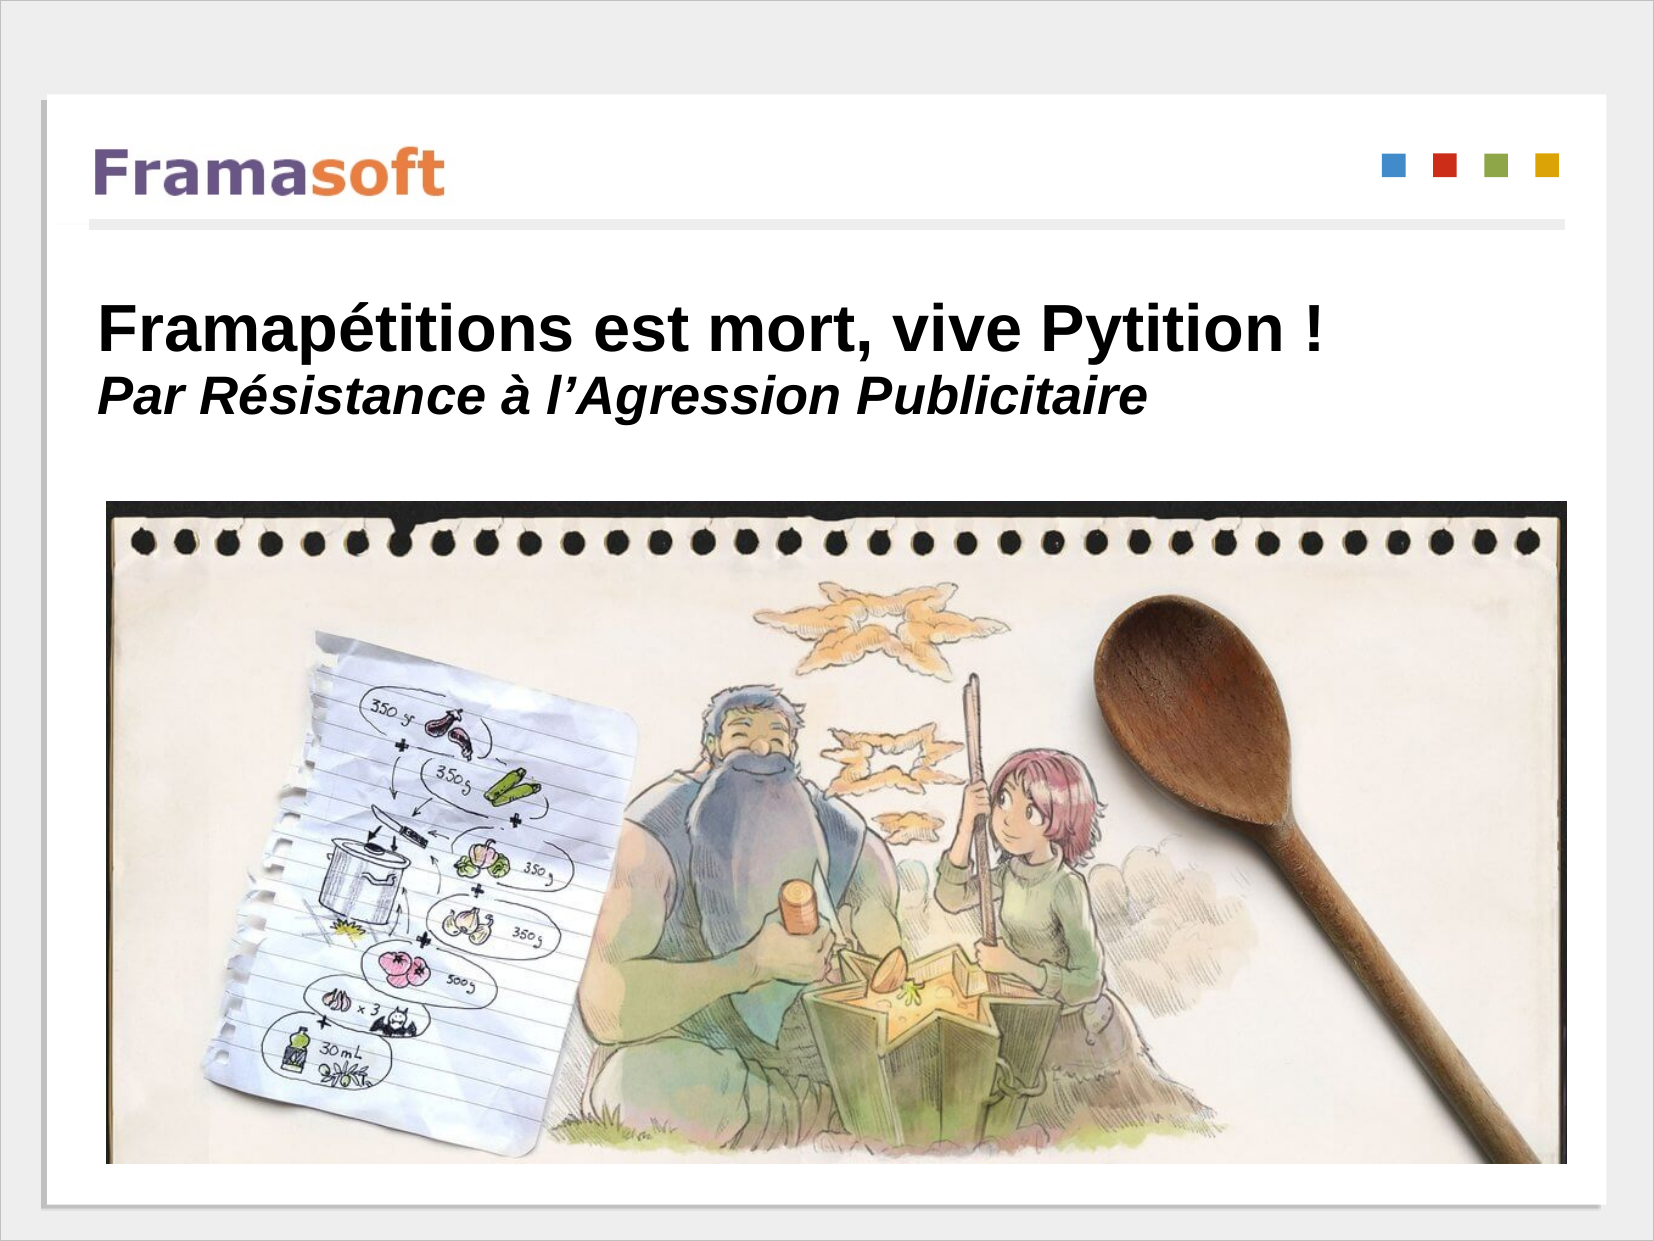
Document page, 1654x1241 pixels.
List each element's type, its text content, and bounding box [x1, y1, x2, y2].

picture [54, 104, 508, 225]
text_box Framapétitions est mort, vive Pytition ! Par Résistance à l’Agression Publicitaire [82, 283, 1560, 434]
text_box [0, 0, 1654, 1241]
picture [106, 501, 1567, 1165]
